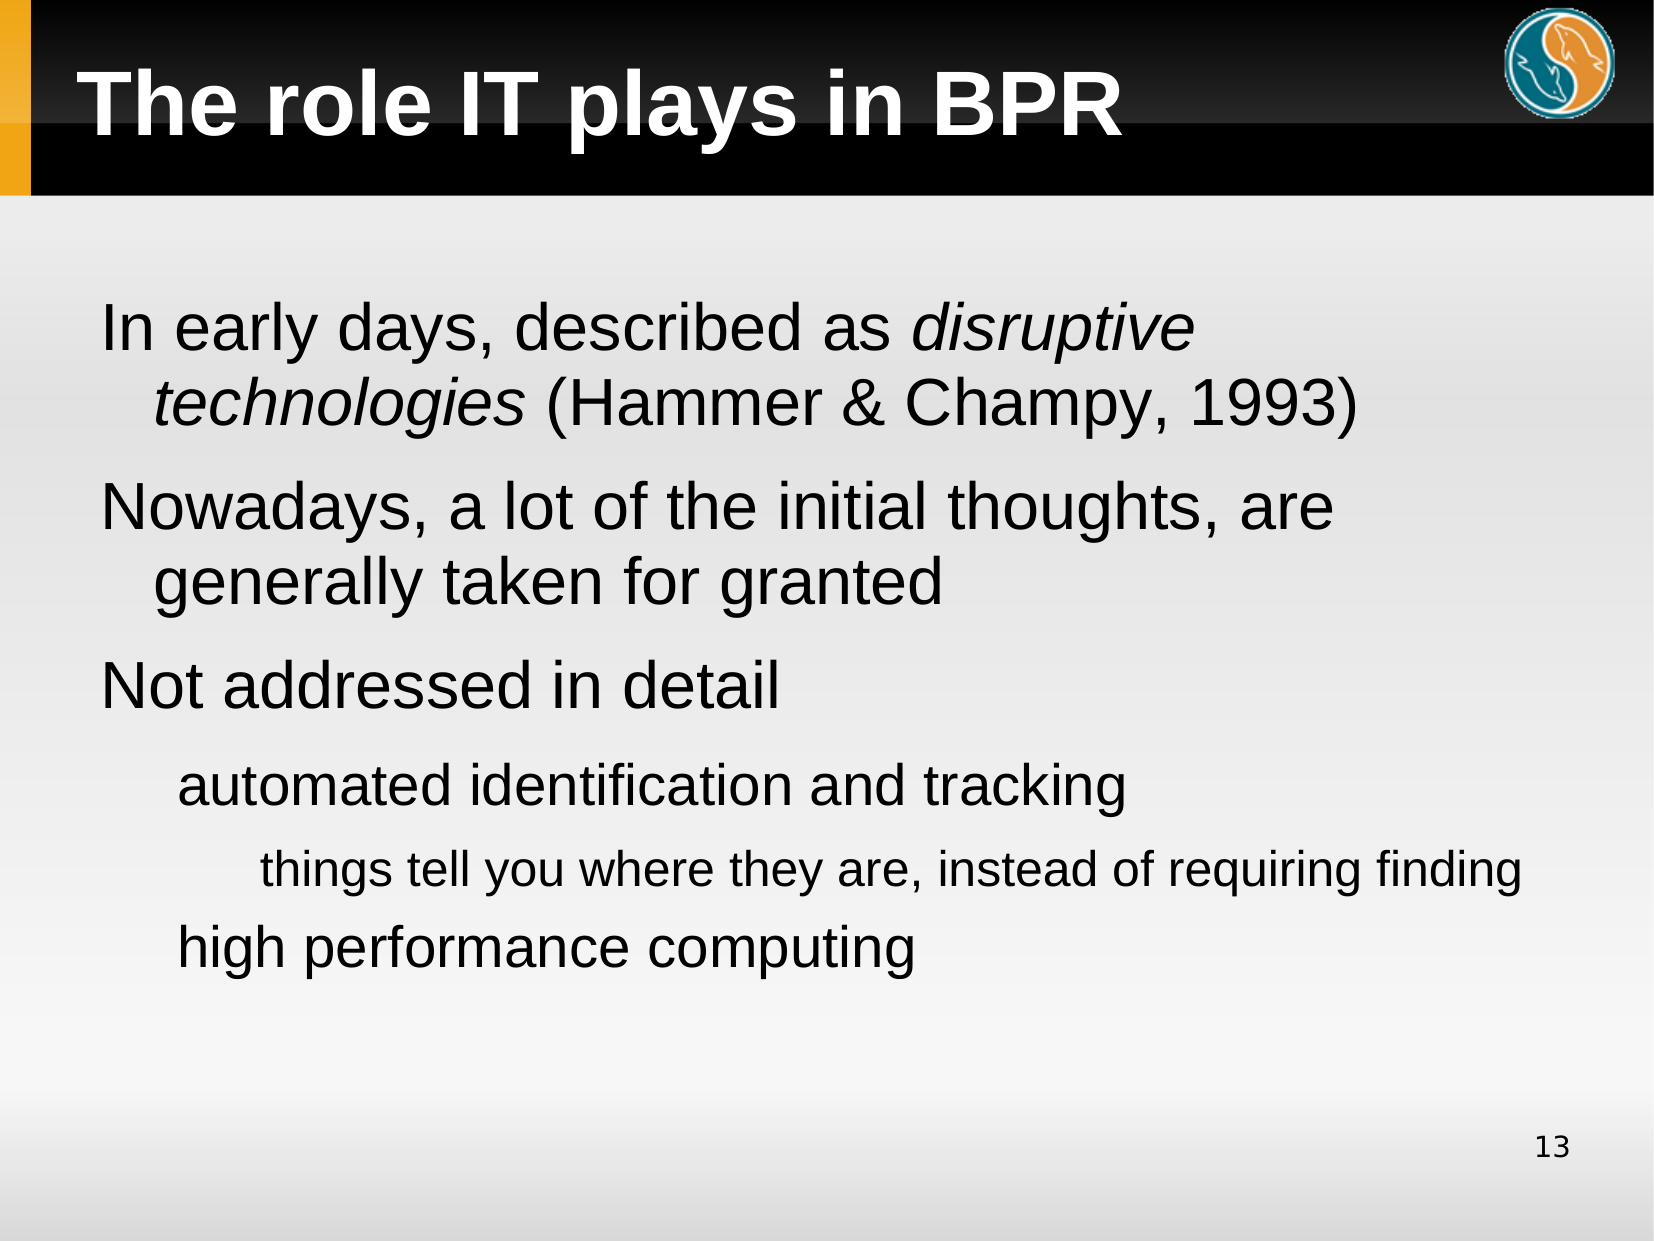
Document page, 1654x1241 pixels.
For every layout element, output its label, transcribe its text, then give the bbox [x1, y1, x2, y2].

title The role IT plays in BPR [76, 0, 1565, 208]
picture [0, 0, 1654, 1241]
list In early days, described as disruptive technologies (Hammer & Champy, 1993) Nowadays, a lot of the initial thoughts, are generally taken for granted Not addressed in detail automated identification and tracking things tell you where they are, instead of requiring finding high performance computing [82, 290, 1571, 1109]
